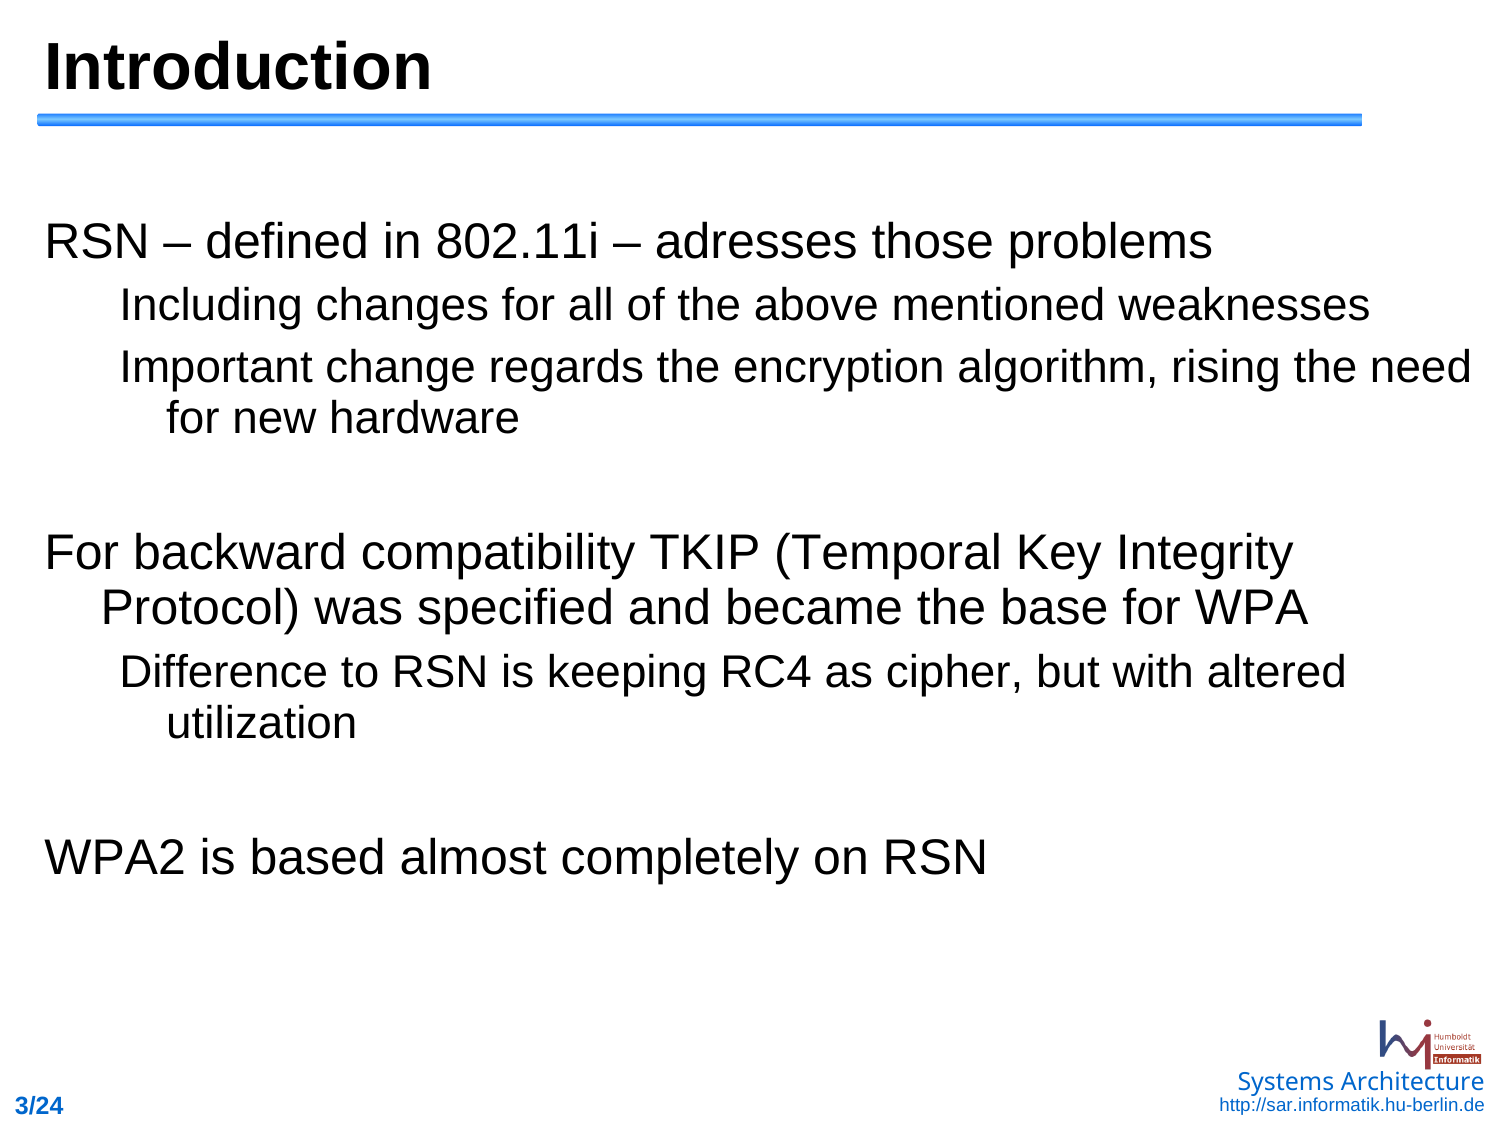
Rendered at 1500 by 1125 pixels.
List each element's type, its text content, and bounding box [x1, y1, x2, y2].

list RSN – defined in 802.11i – adresses those problems Including changes for all of the above mentioned weaknesses Important change regards the encryption algorithm, rising the need for new hardware For backward compatibility TKIP (Temporal Key Integrity Protocol) was specified and became the base for WPA Difference to RSN is keeping RC4 as cipher, but with altered utilization WPA2 is based almost completely on RSN [29, 137, 1500, 1059]
picture [1376, 1059, 1483, 1071]
title Introduction [29, 20, 1500, 114]
